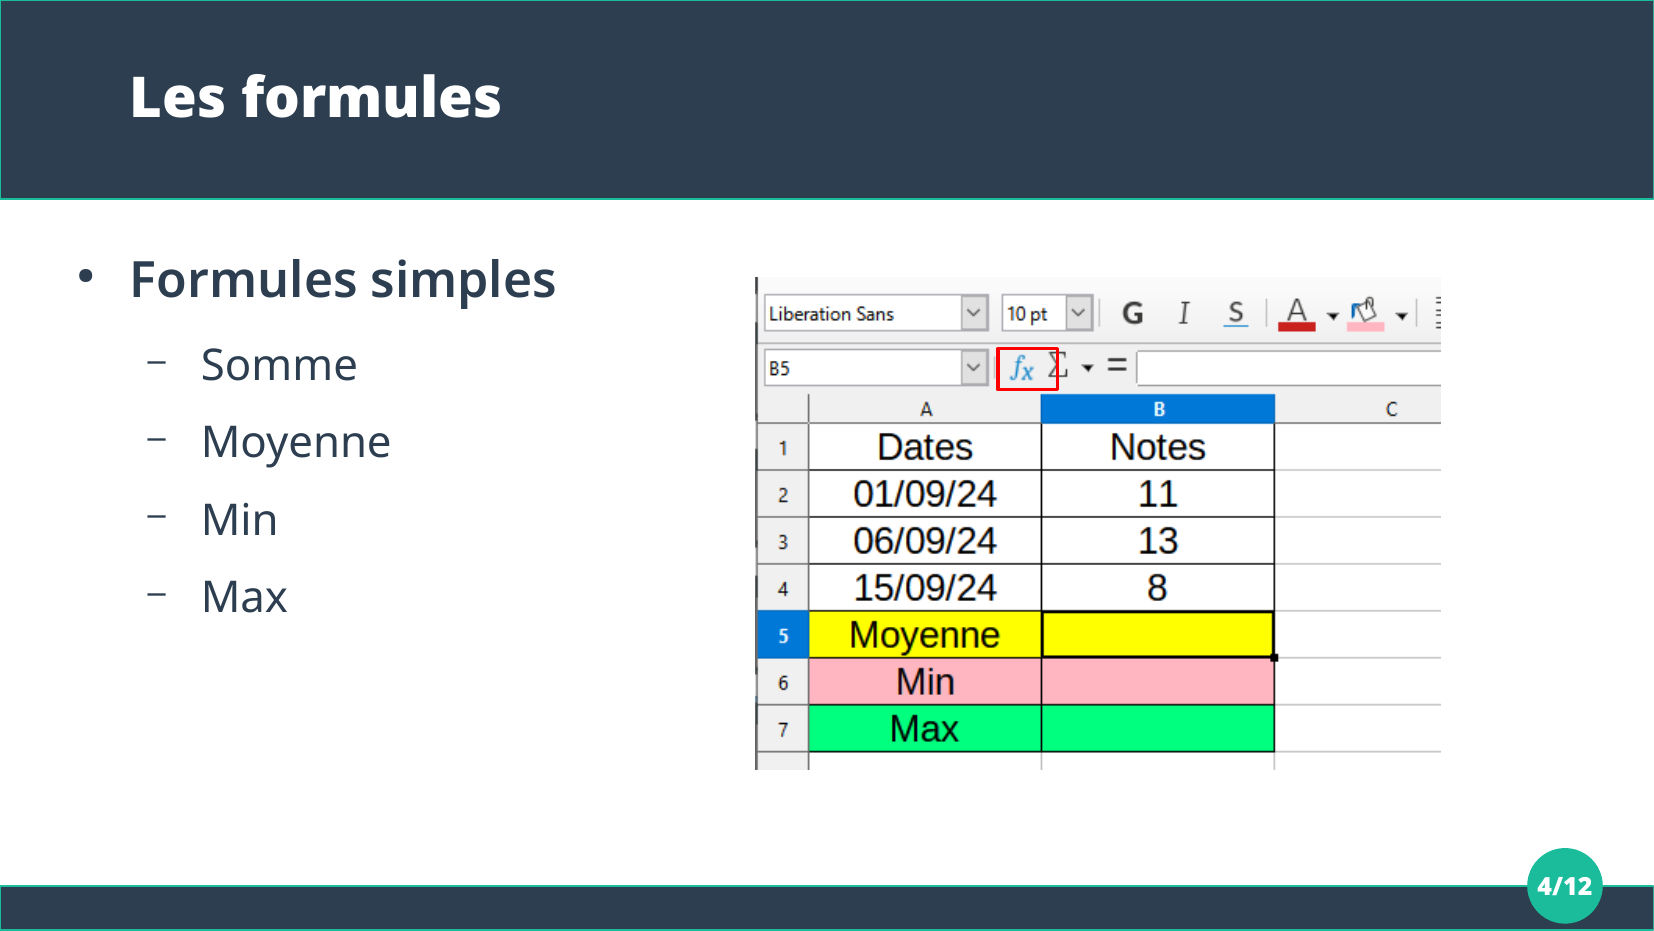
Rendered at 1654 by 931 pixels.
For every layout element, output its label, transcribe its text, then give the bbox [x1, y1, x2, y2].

list Formules simples Somme Moyenne Min Max [59, 243, 1595, 864]
title Les formules [59, 37, 1595, 155]
picture [755, 277, 1441, 770]
